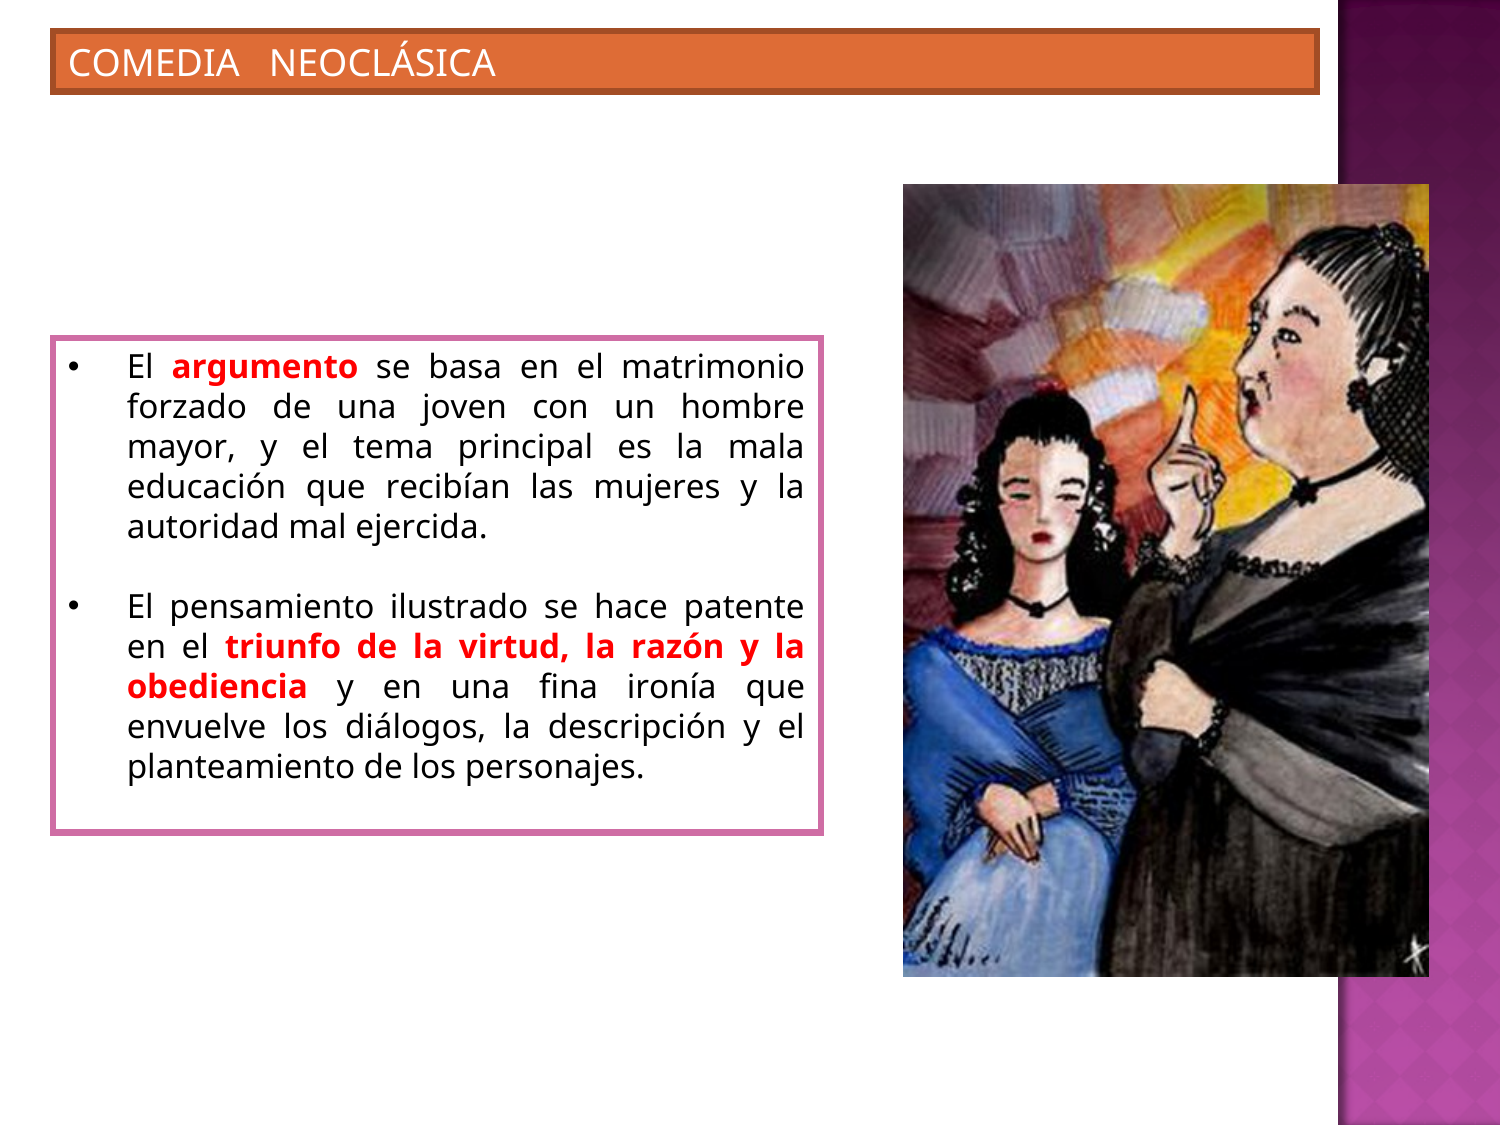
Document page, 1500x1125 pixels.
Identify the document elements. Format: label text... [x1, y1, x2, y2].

text_box COMEDIA NEOCLÁSICA [53, 30, 1317, 92]
picture [903, 0, 1500, 1125]
text_box El argumento se basa en el matrimonio forzado de una joven con un hombre mayor, y el tema principal es la mala educación que recibían las mujeres y la autoridad mal ejercida. El pensamiento ilustrado se hace patente en el triunfo de la virtud, la razón y la obediencia y en una fina ironía que envuelve los diálogos, la descripción y el planteamiento de los personajes. [53, 337, 821, 833]
